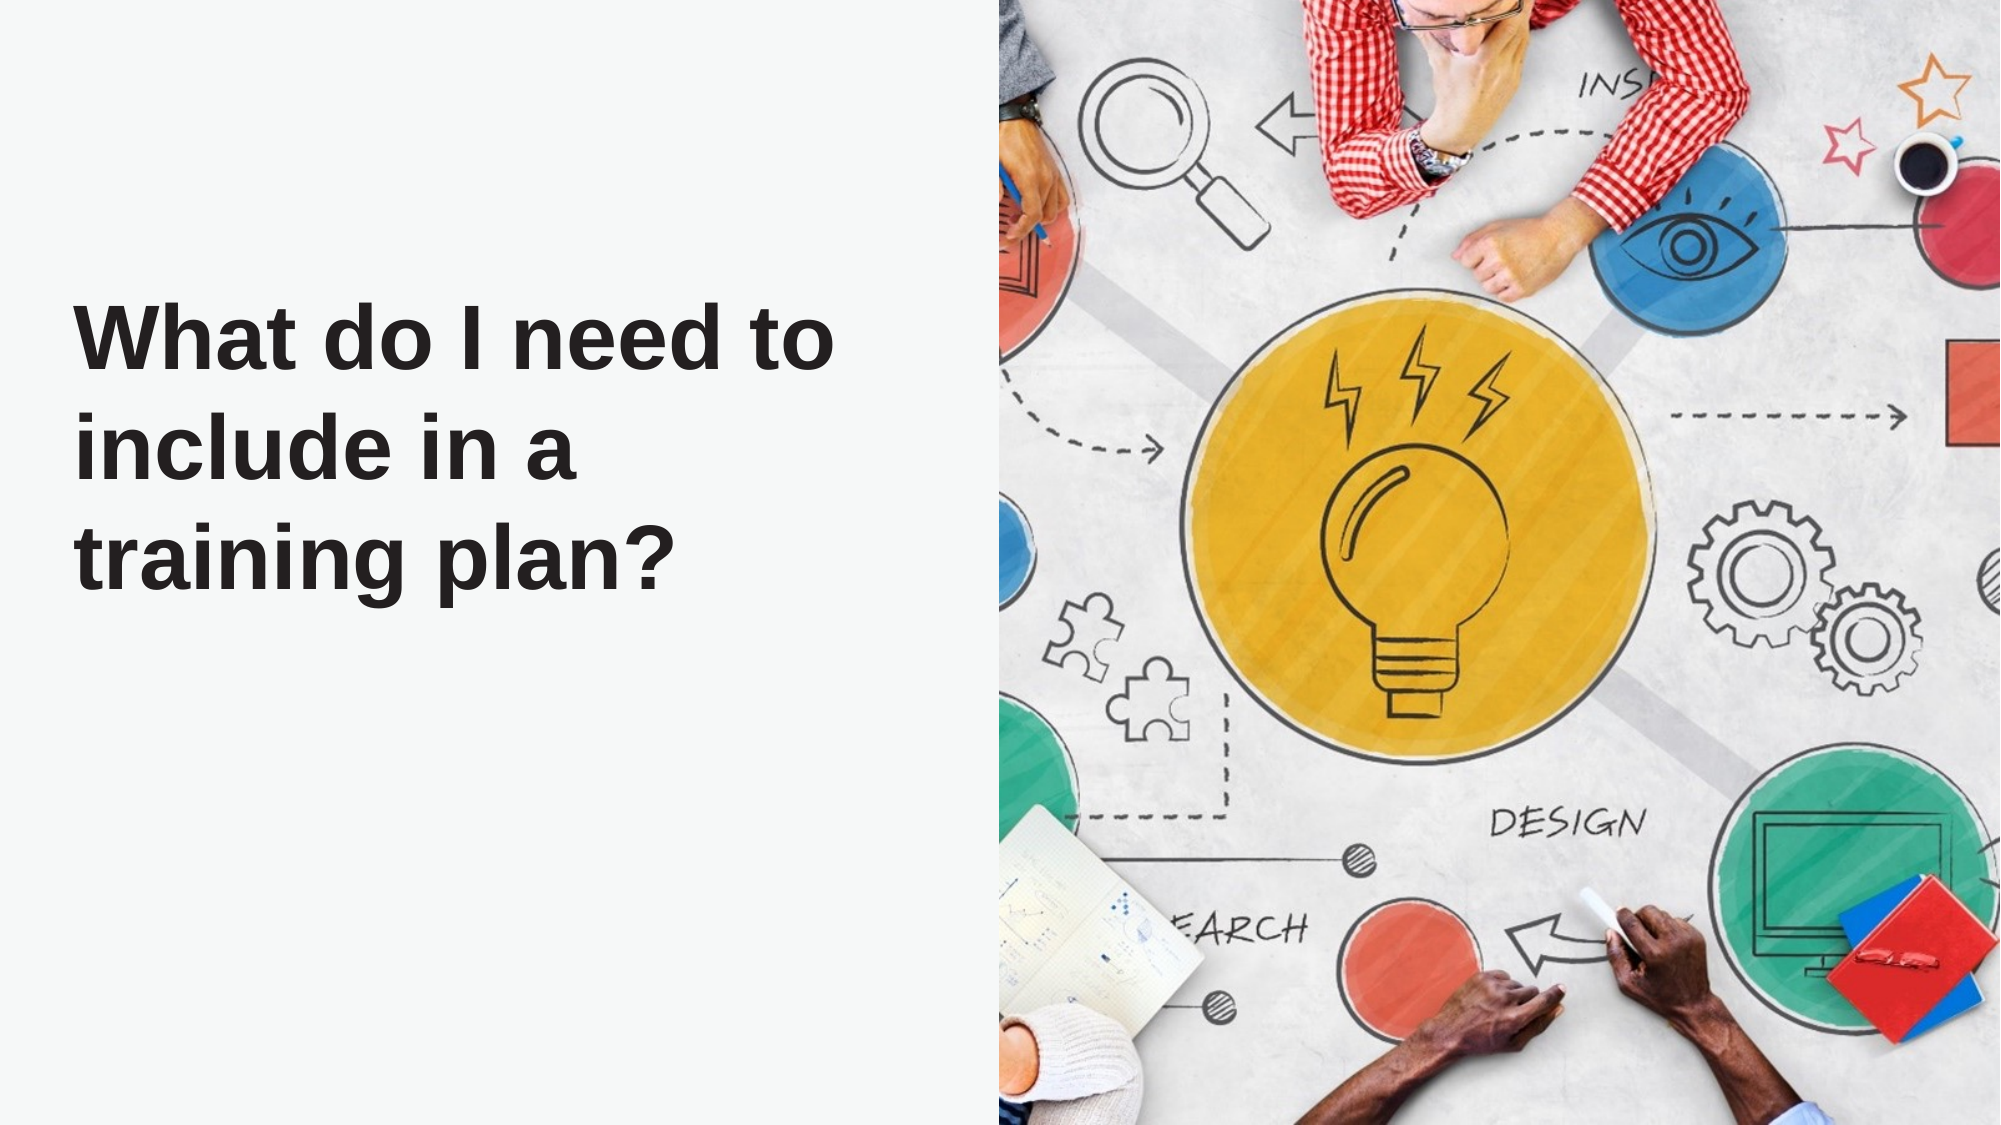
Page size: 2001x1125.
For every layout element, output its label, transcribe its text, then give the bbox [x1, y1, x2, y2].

picture [999, 0, 2000, 1125]
title What do I need to include in a training plan? [58, 270, 864, 784]
